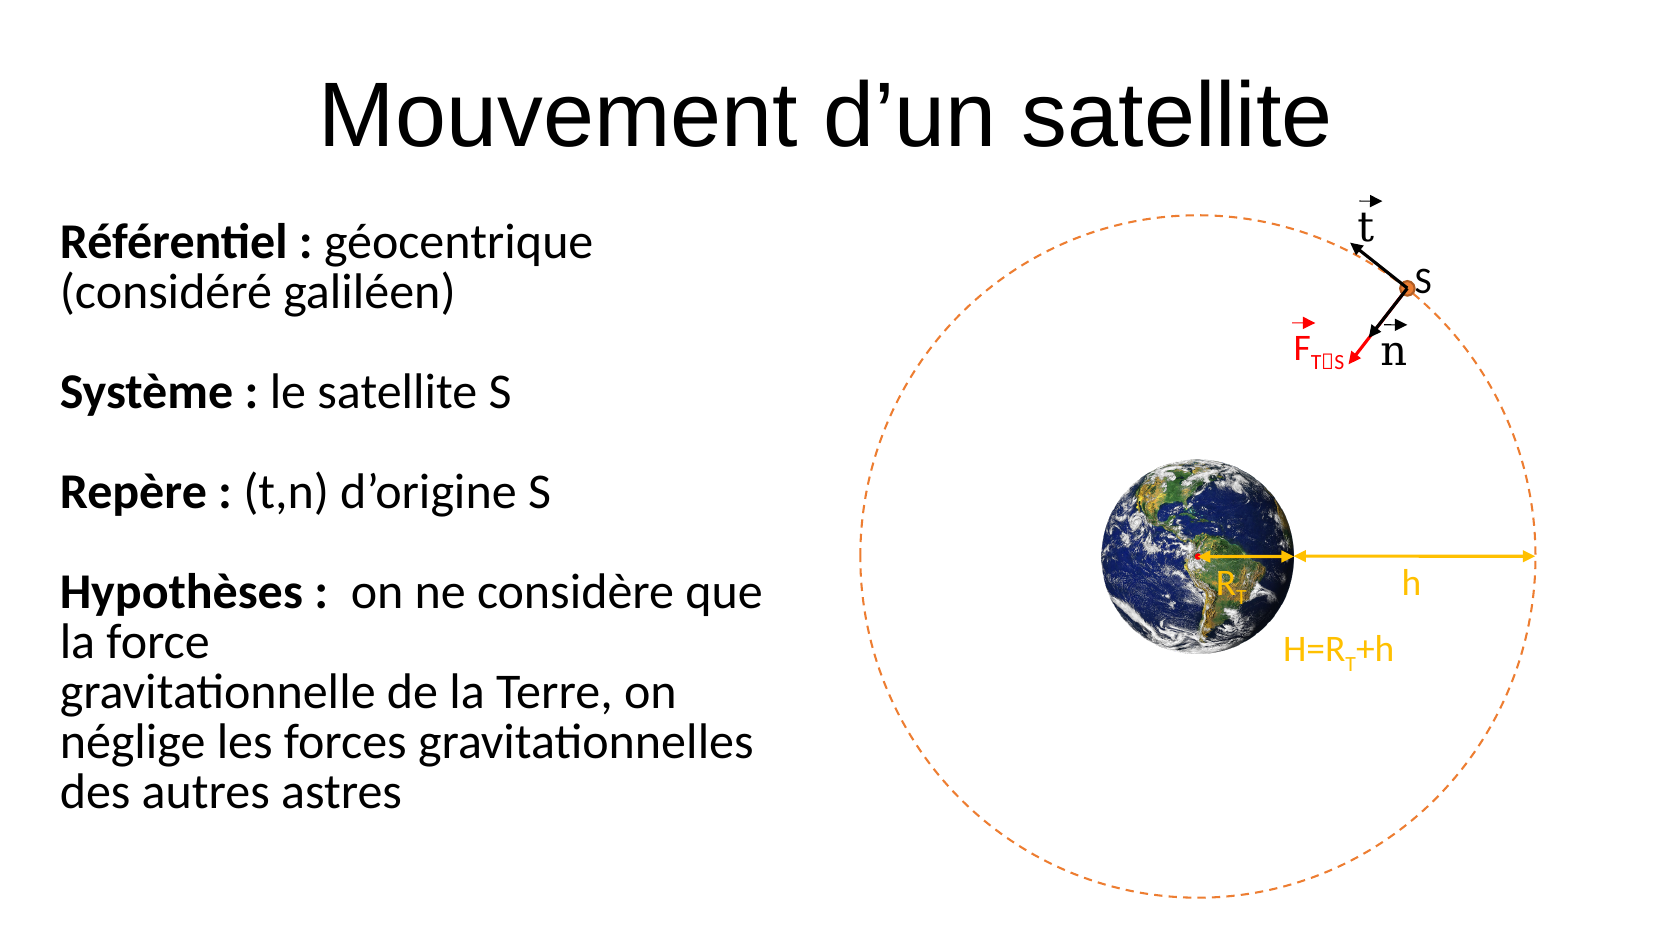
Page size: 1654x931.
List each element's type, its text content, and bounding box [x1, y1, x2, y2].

text_box RT [1201, 559, 1262, 617]
text_box S [1414, 249, 1421, 309]
text_box [1194, 553, 1201, 560]
title Mouvement d’un satellite [82, 37, 1571, 193]
text_box RT [1211, 550, 1262, 555]
text_box FTS [1278, 315, 1360, 382]
picture [1101, 459, 1294, 654]
text_box Référentiel : géocentrique (considéré galiléen) Système : le satellite S Repère : (t,n) d’origine S Hypothèses : on ne considère que la force gravitationnelle de la Terre, on néglige les forces gravitationnelles des autres astres [45, 213, 815, 839]
text_box H=RT+h [1268, 616, 1410, 683]
text_box h [1386, 550, 1437, 611]
text_box n [1365, 316, 1423, 381]
text_box [1403, 281, 1414, 296]
text_box t [1342, 192, 1389, 258]
